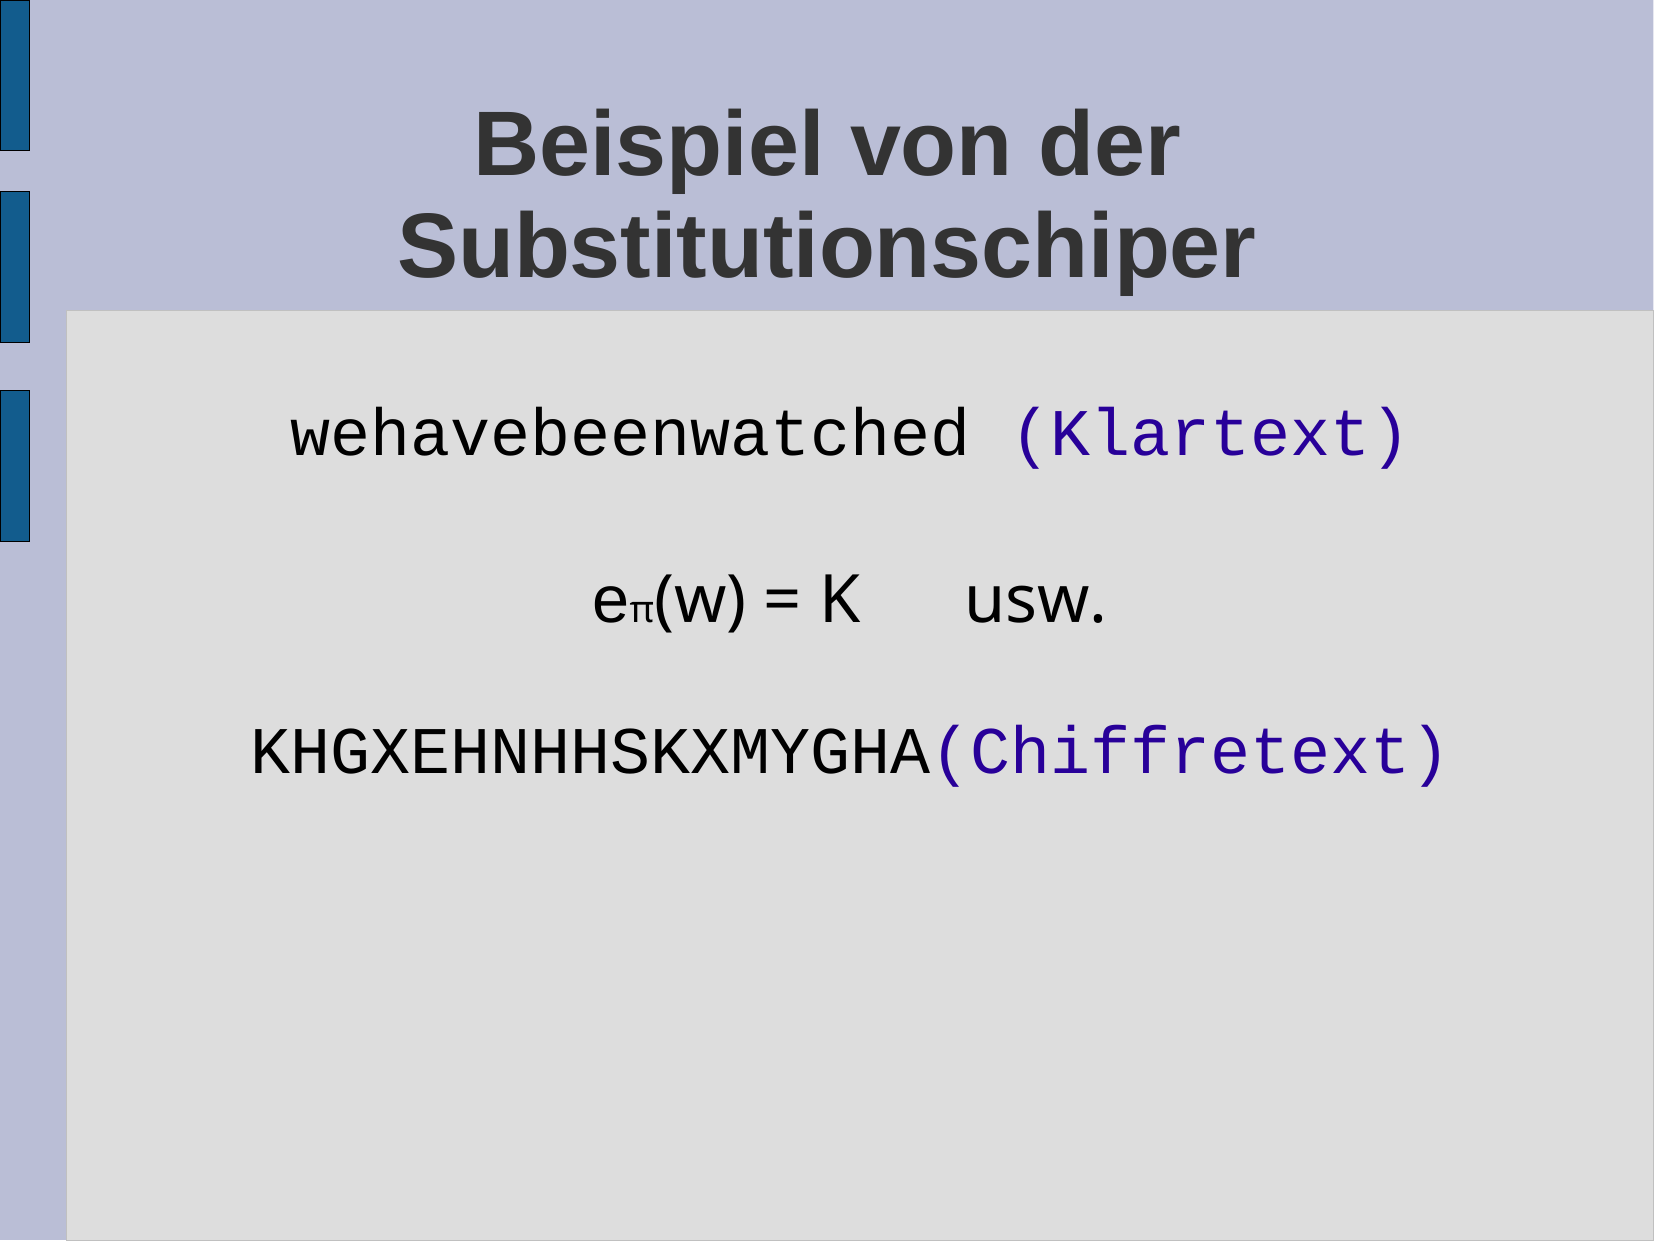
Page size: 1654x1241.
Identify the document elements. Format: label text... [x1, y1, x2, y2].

list wehavebeenwatched (Klartext) eπ(w) = K usw. KHGXEHNHHSKXMYGHA(Chiffretext) [59, 324, 1625, 1241]
title Beispiel von der Substitutionschiper [121, 76, 1534, 313]
